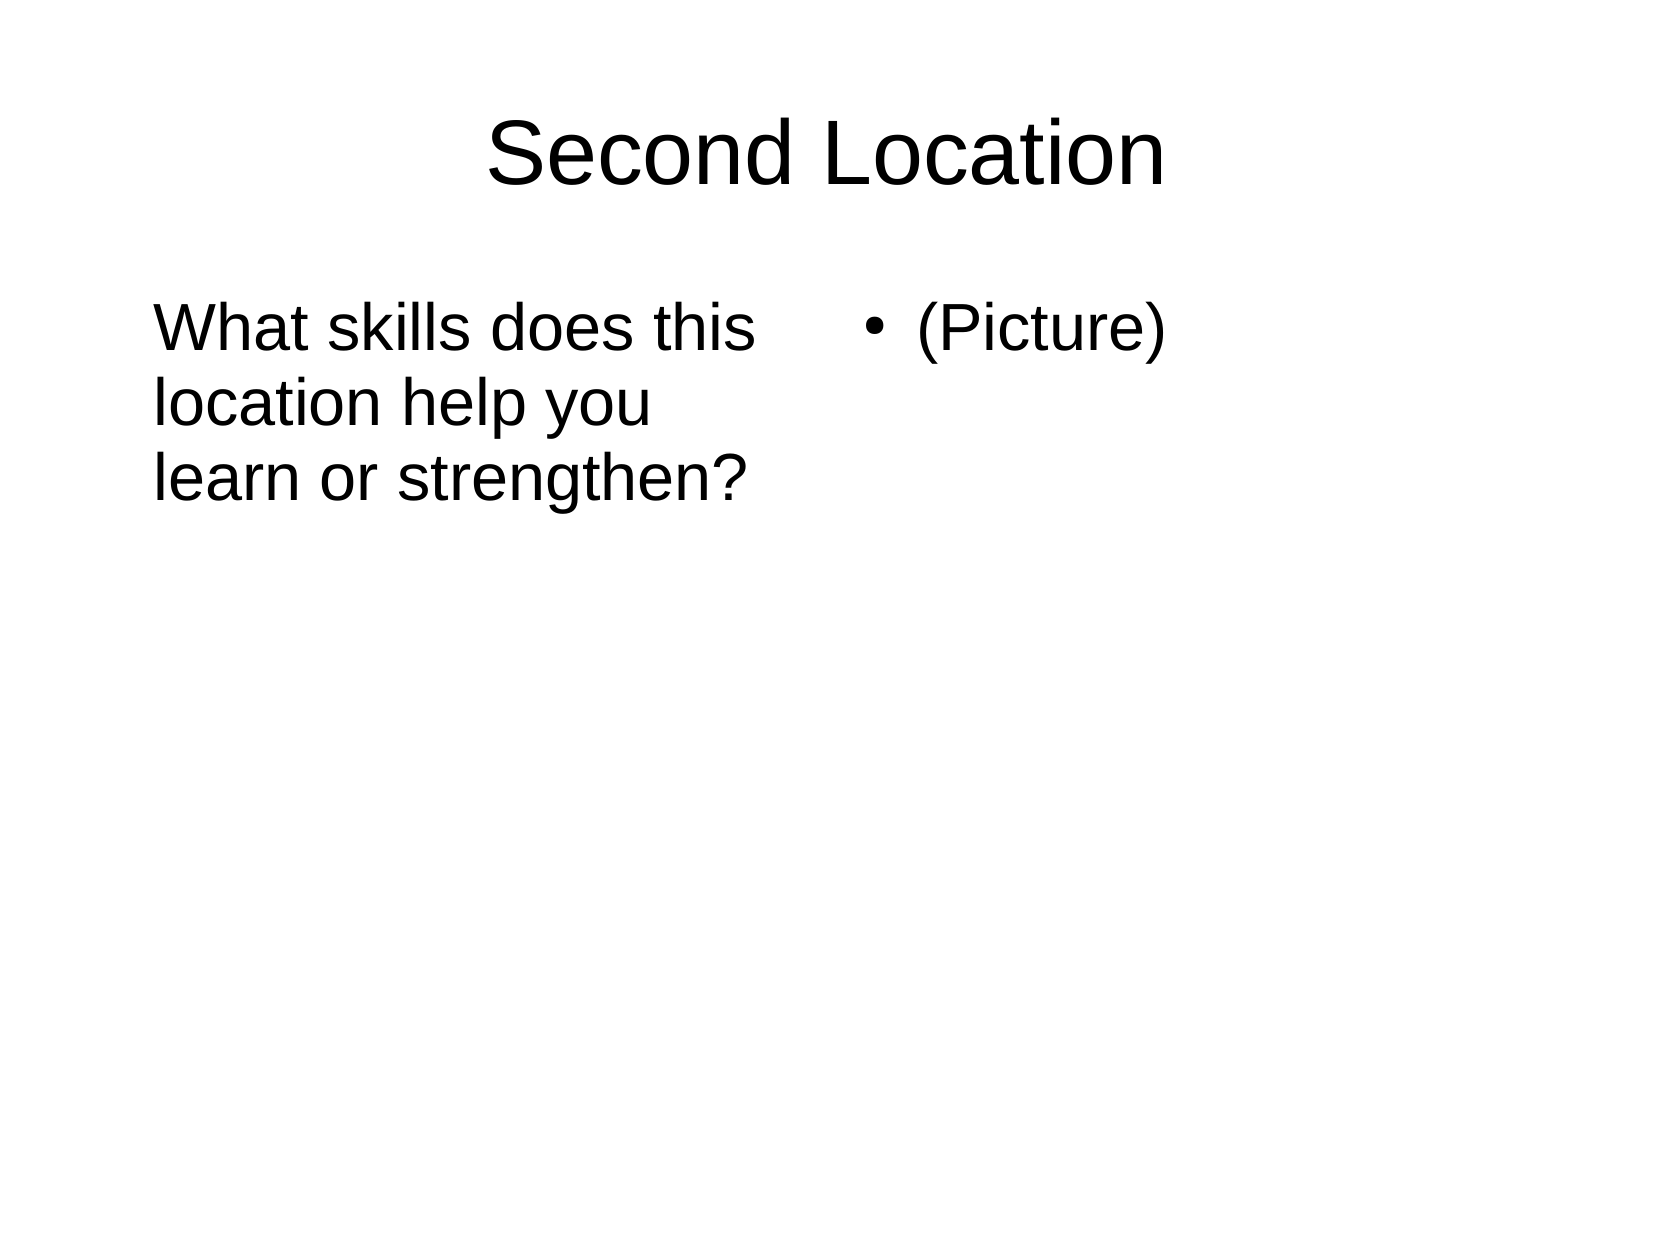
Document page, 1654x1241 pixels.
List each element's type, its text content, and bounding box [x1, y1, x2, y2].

list (Picture) [845, 290, 1572, 1109]
title Second Location [82, 49, 1571, 257]
list What skills does this location help you learn or strengthen? [82, 290, 809, 1109]
